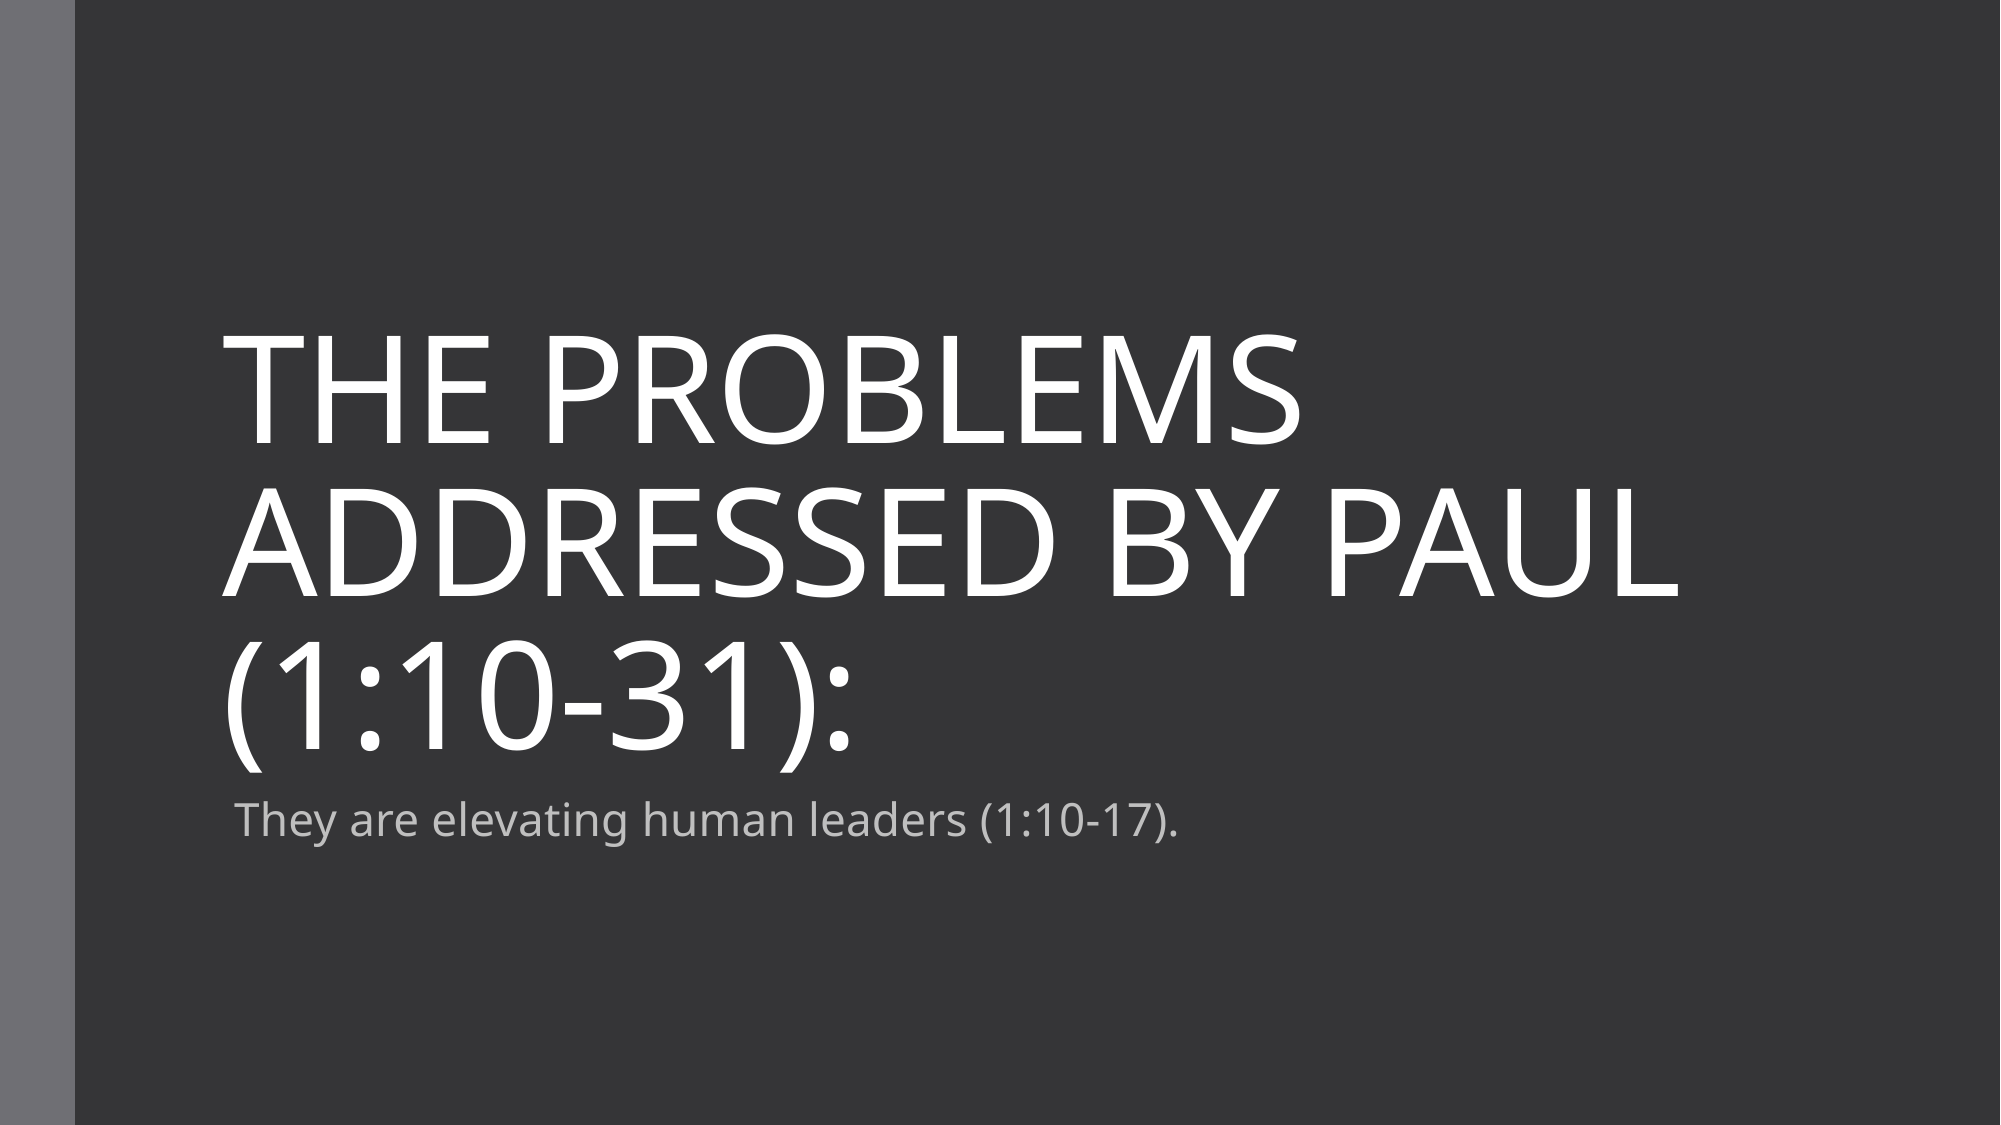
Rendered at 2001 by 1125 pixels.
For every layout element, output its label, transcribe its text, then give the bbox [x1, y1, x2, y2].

title THE PROBLEMS ADDRESSED BY PAUL (1:10-31): [206, 124, 1752, 787]
subtitle They are elevating human leaders (1:10-17). [206, 787, 1752, 1066]
